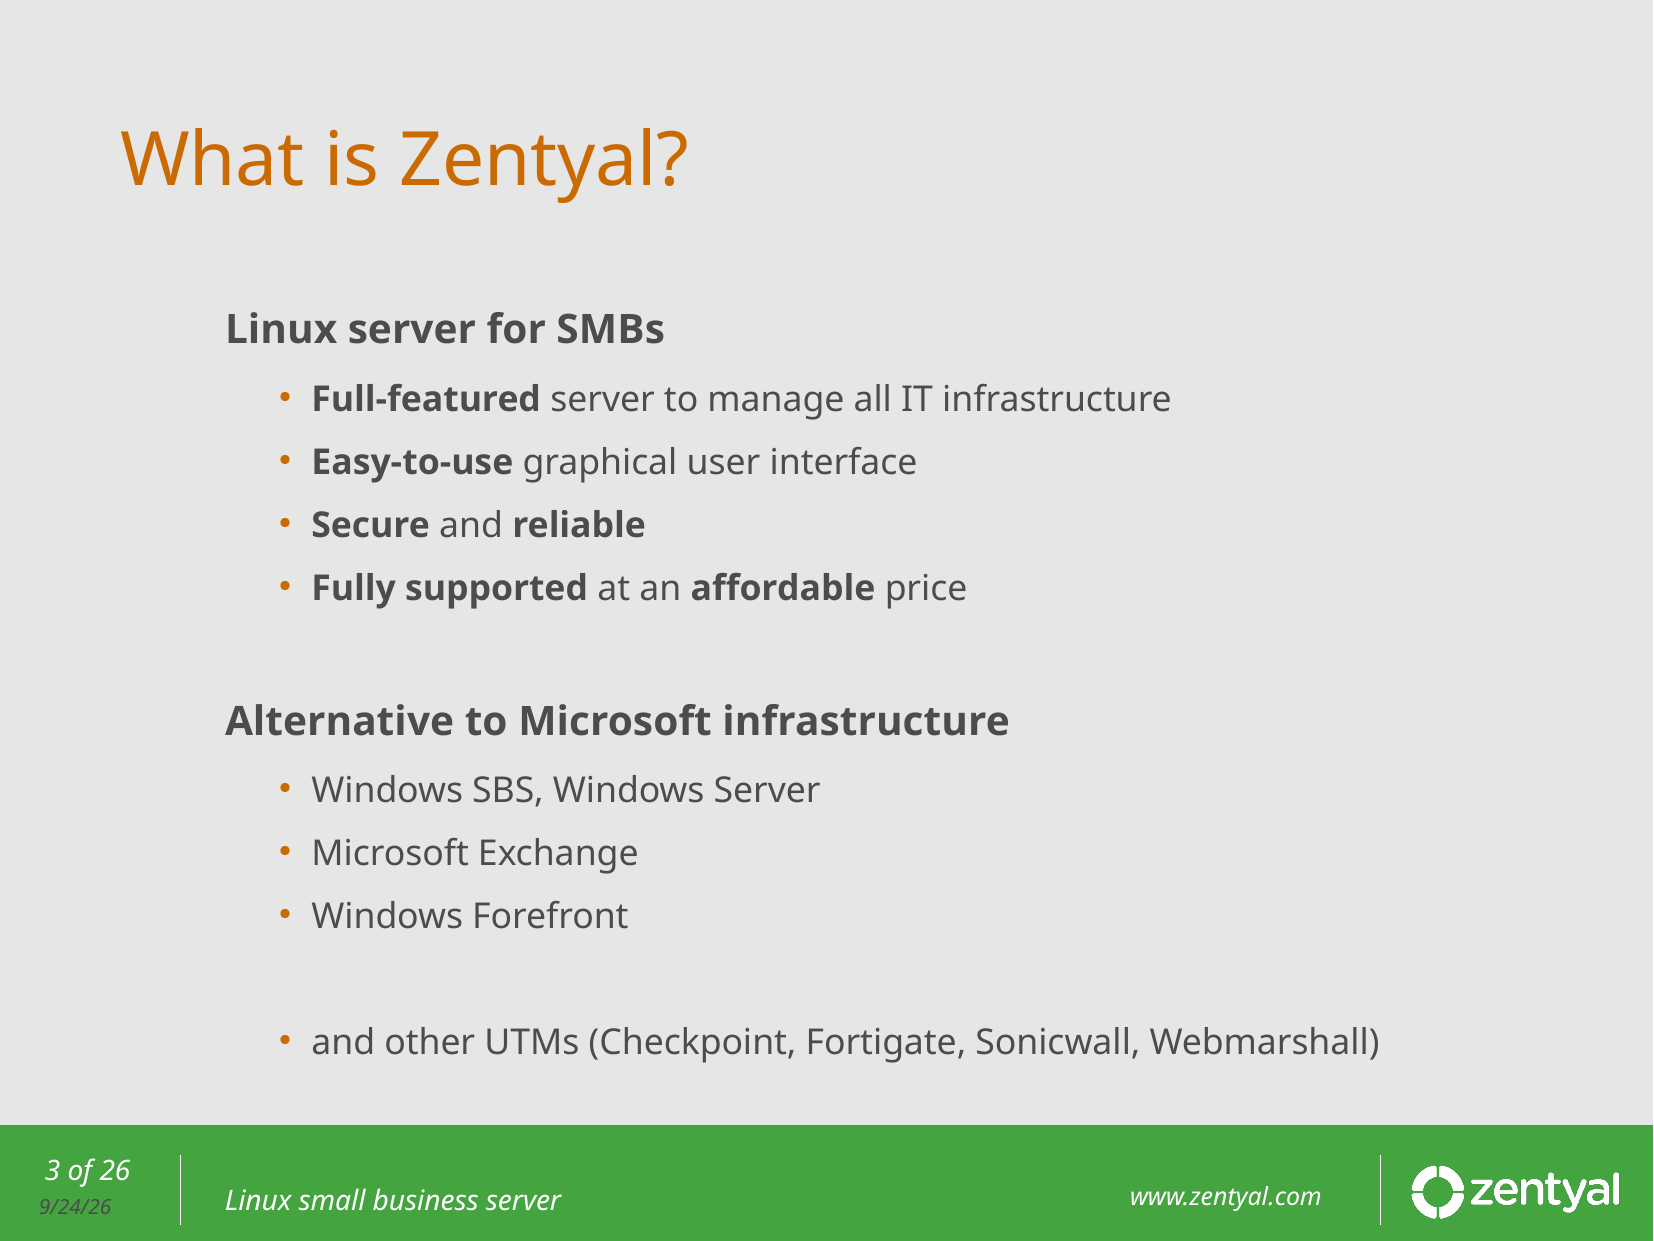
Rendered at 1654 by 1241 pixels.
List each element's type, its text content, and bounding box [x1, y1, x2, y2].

list Linux server for SMBs Full-featured server to manage all IT infrastructure Easy-to-use graphical user interface Secure and reliable Fully supported at an affordable price Alternative to Microsoft infrastructure Windows SBS, Windows Server Microsoft Exchange Windows Forefront and other UTMs (Checkpoint, Fortigate, Sonicwall, Webmarshall) [225, 300, 1501, 1066]
picture [1394, 1151, 1636, 1232]
title What is Zentyal? [120, 105, 1531, 208]
